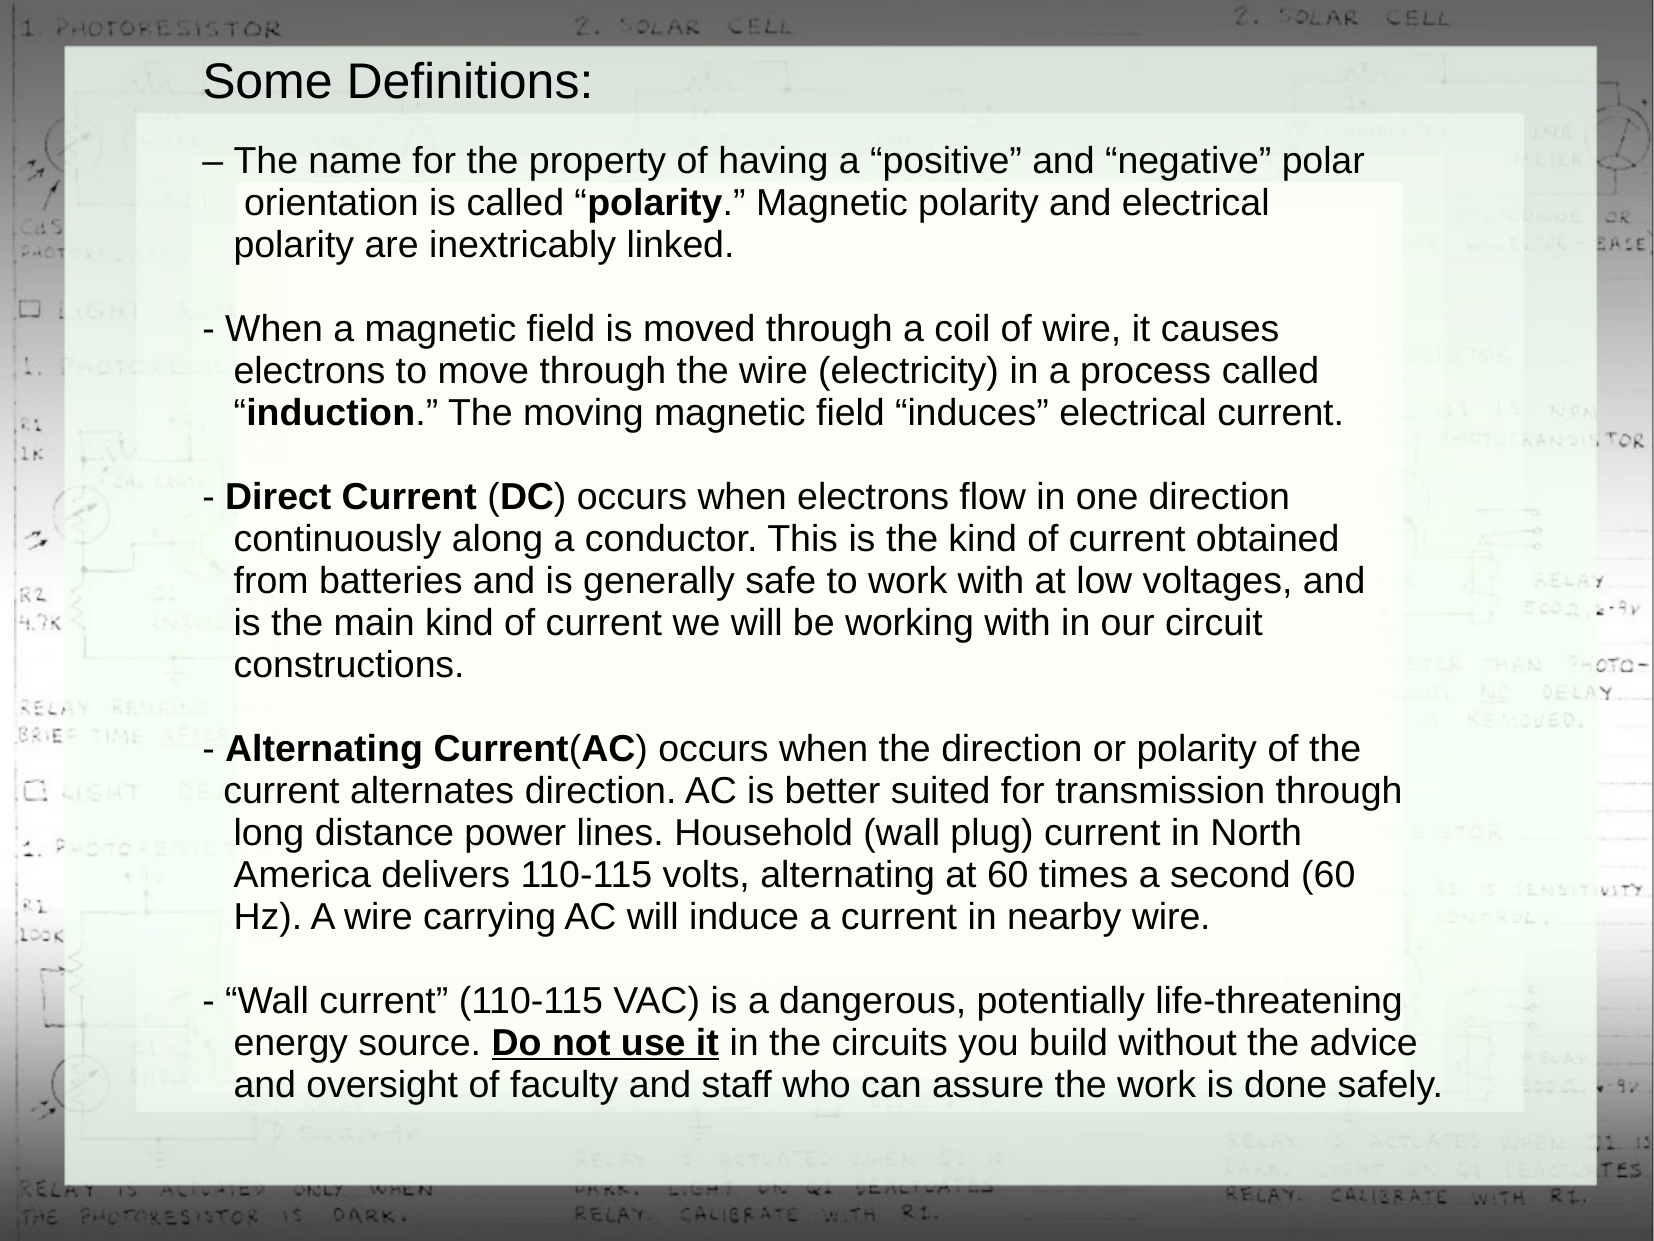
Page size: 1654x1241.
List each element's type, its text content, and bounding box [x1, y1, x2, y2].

text_box Some Definitions: [187, 45, 676, 117]
picture [0, 0, 1654, 1241]
text_box – The name for the property of having a “positive” and “negative” polar orientation is called “polarity.” Magnetic polarity and electrical polarity are inextricably linked. - When a magnetic field is moved through a coil of wire, it causes electrons to move through the wire (electricity) in a process called “induction.” The moving magnetic field “induces” electrical current. - Direct Current (DC) occurs when electrons flow in one direction continuously along a conductor. This is the kind of current obtained from batteries and is generally safe to work with at low voltages, and is the main kind of current we will be working with in our circuit constructions. - Alternating Current(AC) occurs when the direction or polarity of the current alternates direction. AC is better suited for transmission through long distance power lines. Household (wall plug) current in North America delivers 110-115 volts, alternating at 60 times a second (60 Hz). A wire carrying AC will induce a current in nearby wire. - “Wall current” (110-115 VAC) is a dangerous, potentially life-threatening energy source. Do not use it in the circuits you build without the advice and oversight of faculty and staff who can assure the work is done safely. [187, 132, 1463, 1113]
